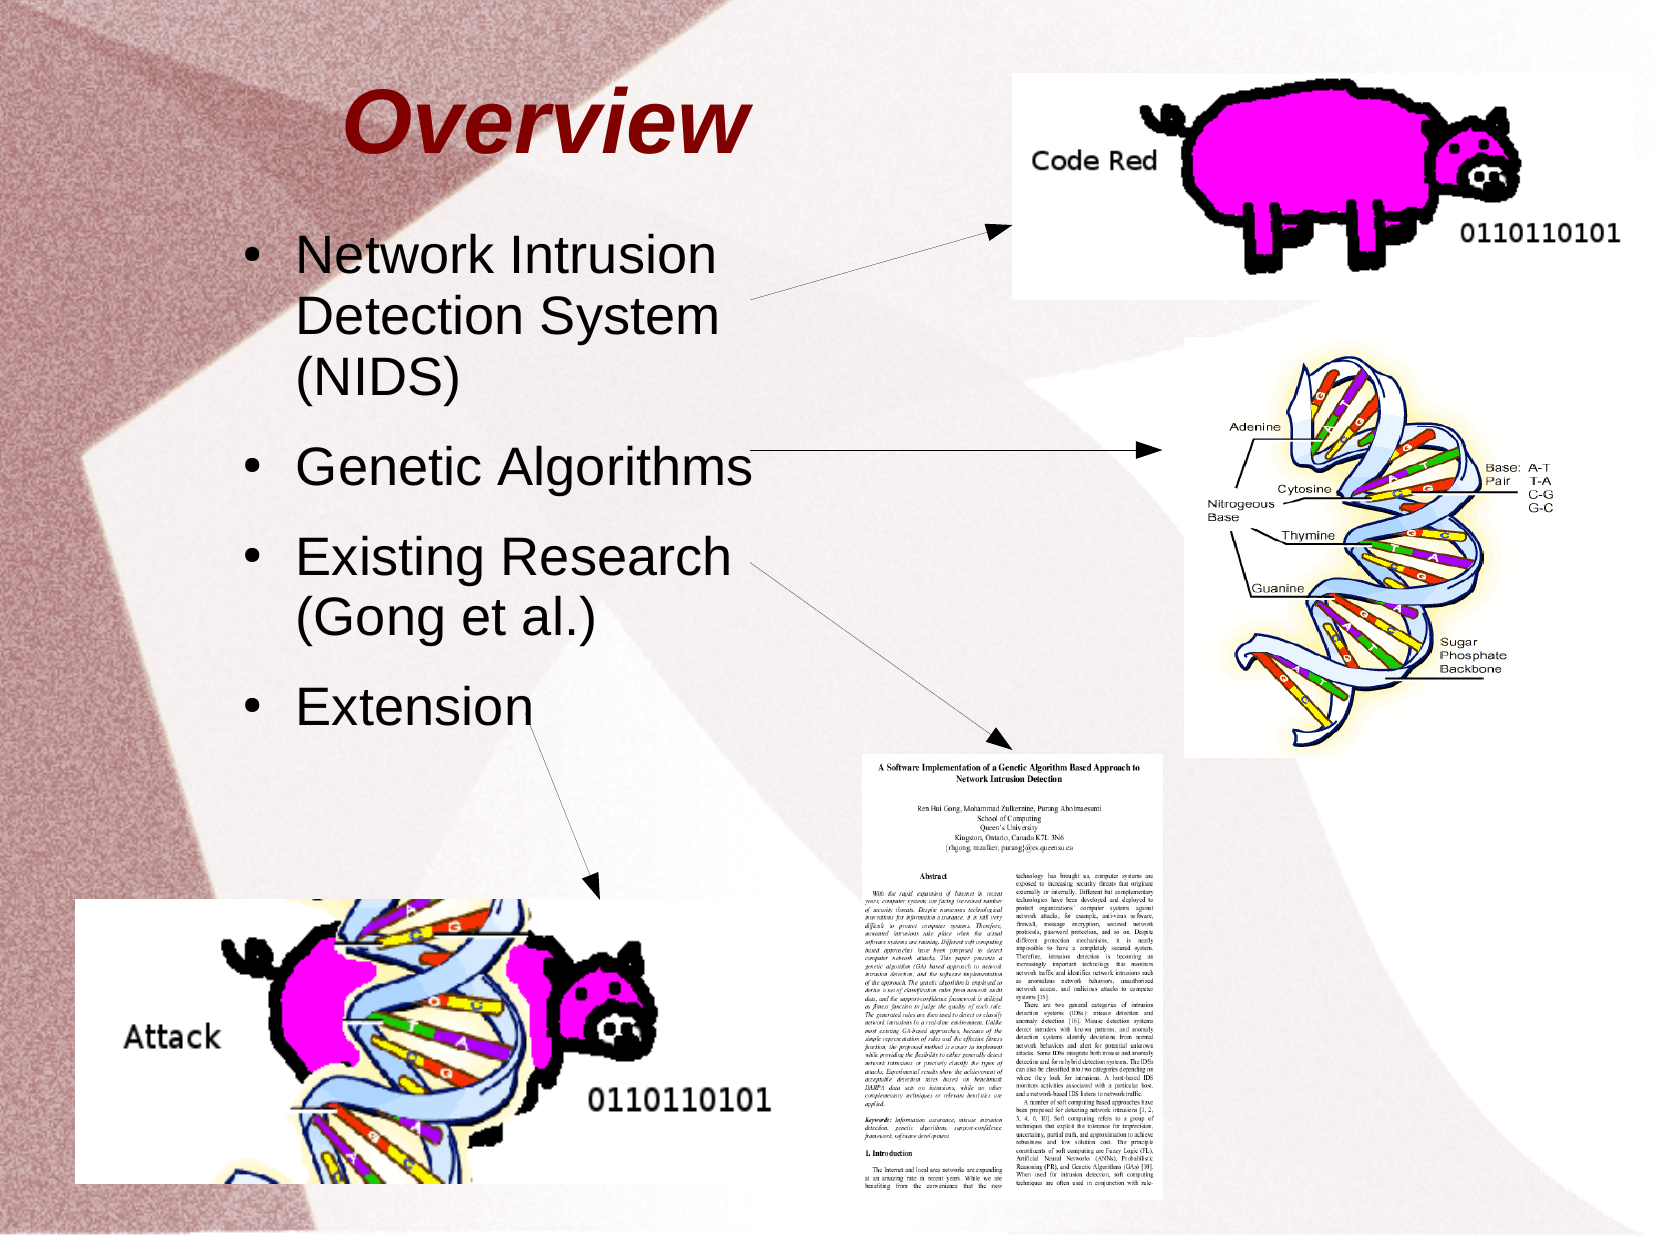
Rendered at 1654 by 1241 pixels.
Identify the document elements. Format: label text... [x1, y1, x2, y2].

list Network Intrusion Detection System (NIDS) Genetic Algorithms Existing Research (Gong et al.) Extension [225, 225, 848, 738]
title Overview [40, 17, 1051, 226]
picture [0, 0, 1654, 1241]
